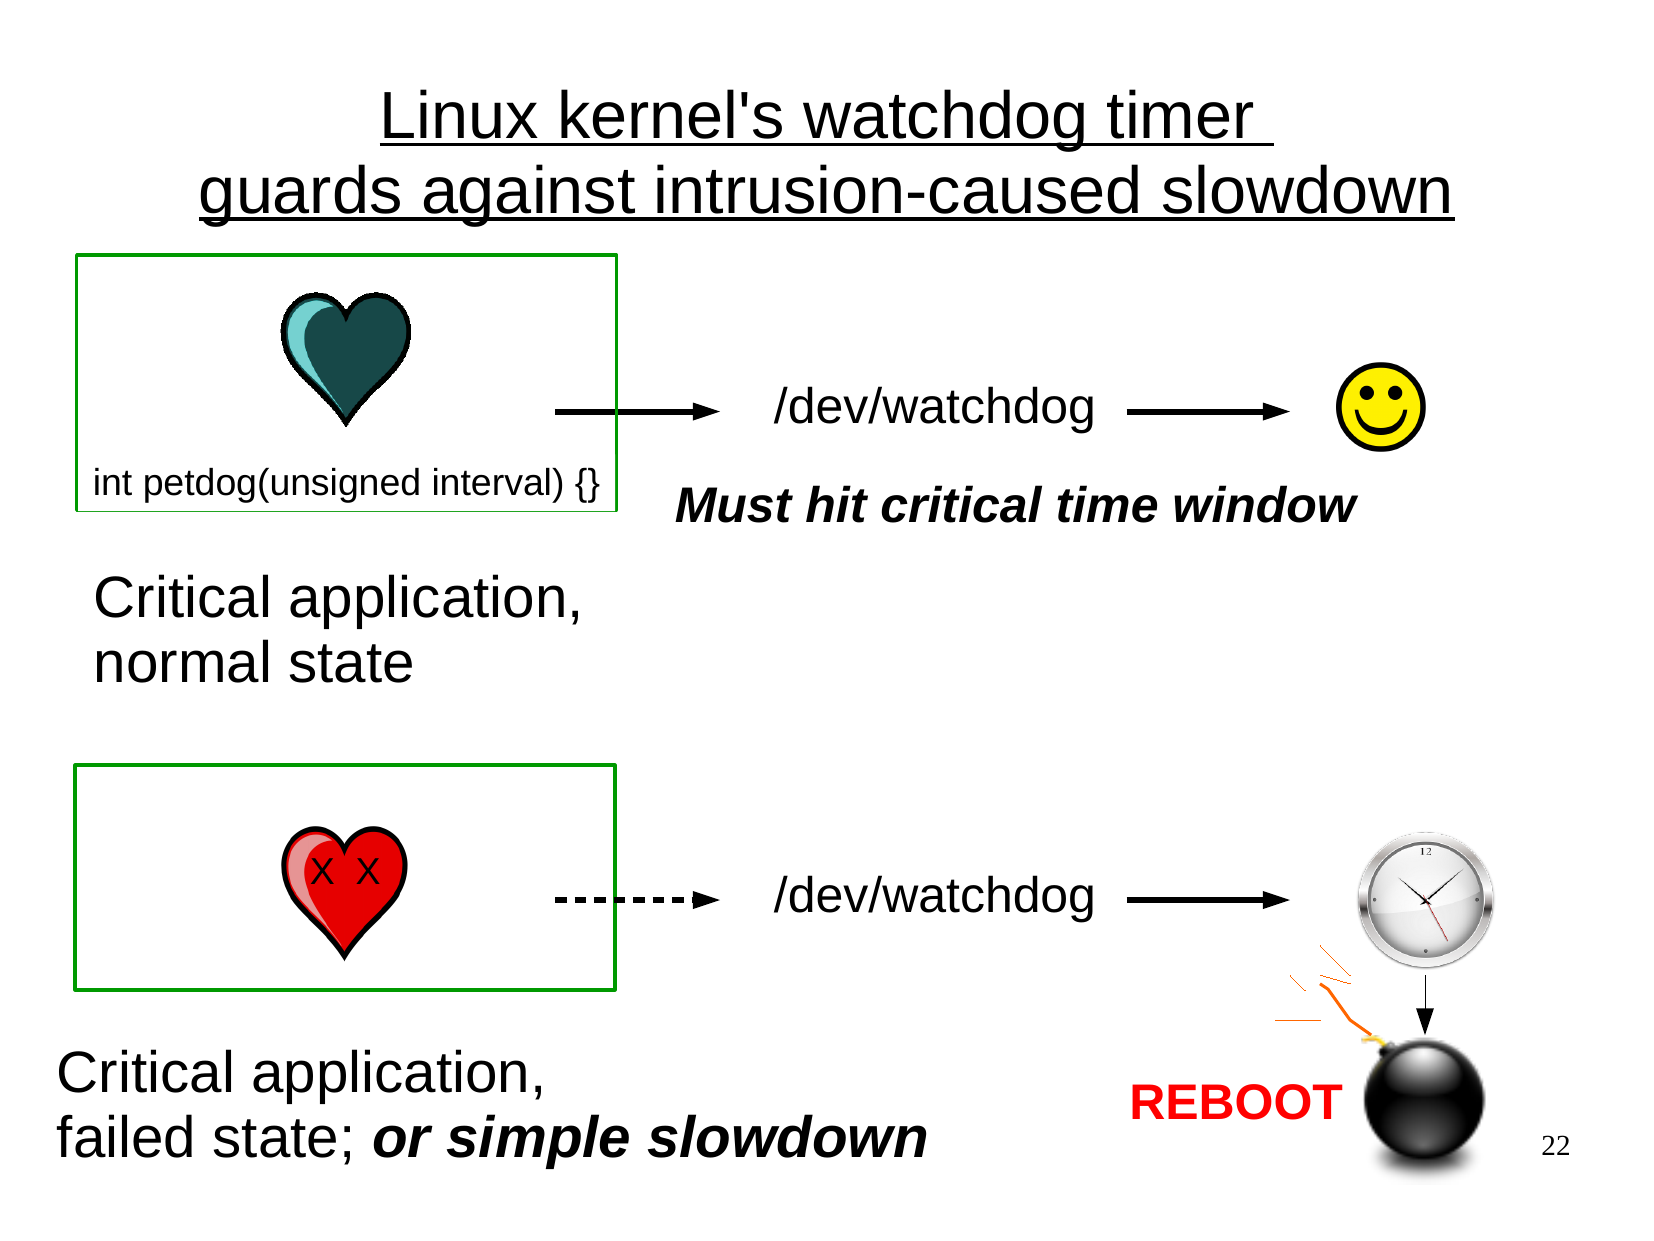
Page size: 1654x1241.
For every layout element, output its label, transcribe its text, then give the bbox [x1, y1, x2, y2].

title Linux kernel's watchdog timer guards against intrusion-caused slowdown [82, 49, 1571, 257]
text_box X X [295, 843, 401, 901]
picture [1350, 1034, 1501, 1186]
picture [1305, 329, 1456, 481]
picture [272, 818, 418, 969]
picture [1350, 824, 1501, 976]
text_box /dev/watchdog [759, 859, 1112, 931]
text_box Must hit critical time window [660, 469, 1371, 541]
text_box int petdog(unsigned interval) {} [78, 454, 616, 512]
text_box Critical application, failed state; or simple slowdown [42, 1032, 944, 1178]
text_box /dev/watchdog [759, 370, 1112, 442]
text_box Critical application, normal state [79, 557, 600, 703]
text_box REBOOT [1114, 1066, 1358, 1138]
picture [271, 284, 422, 436]
